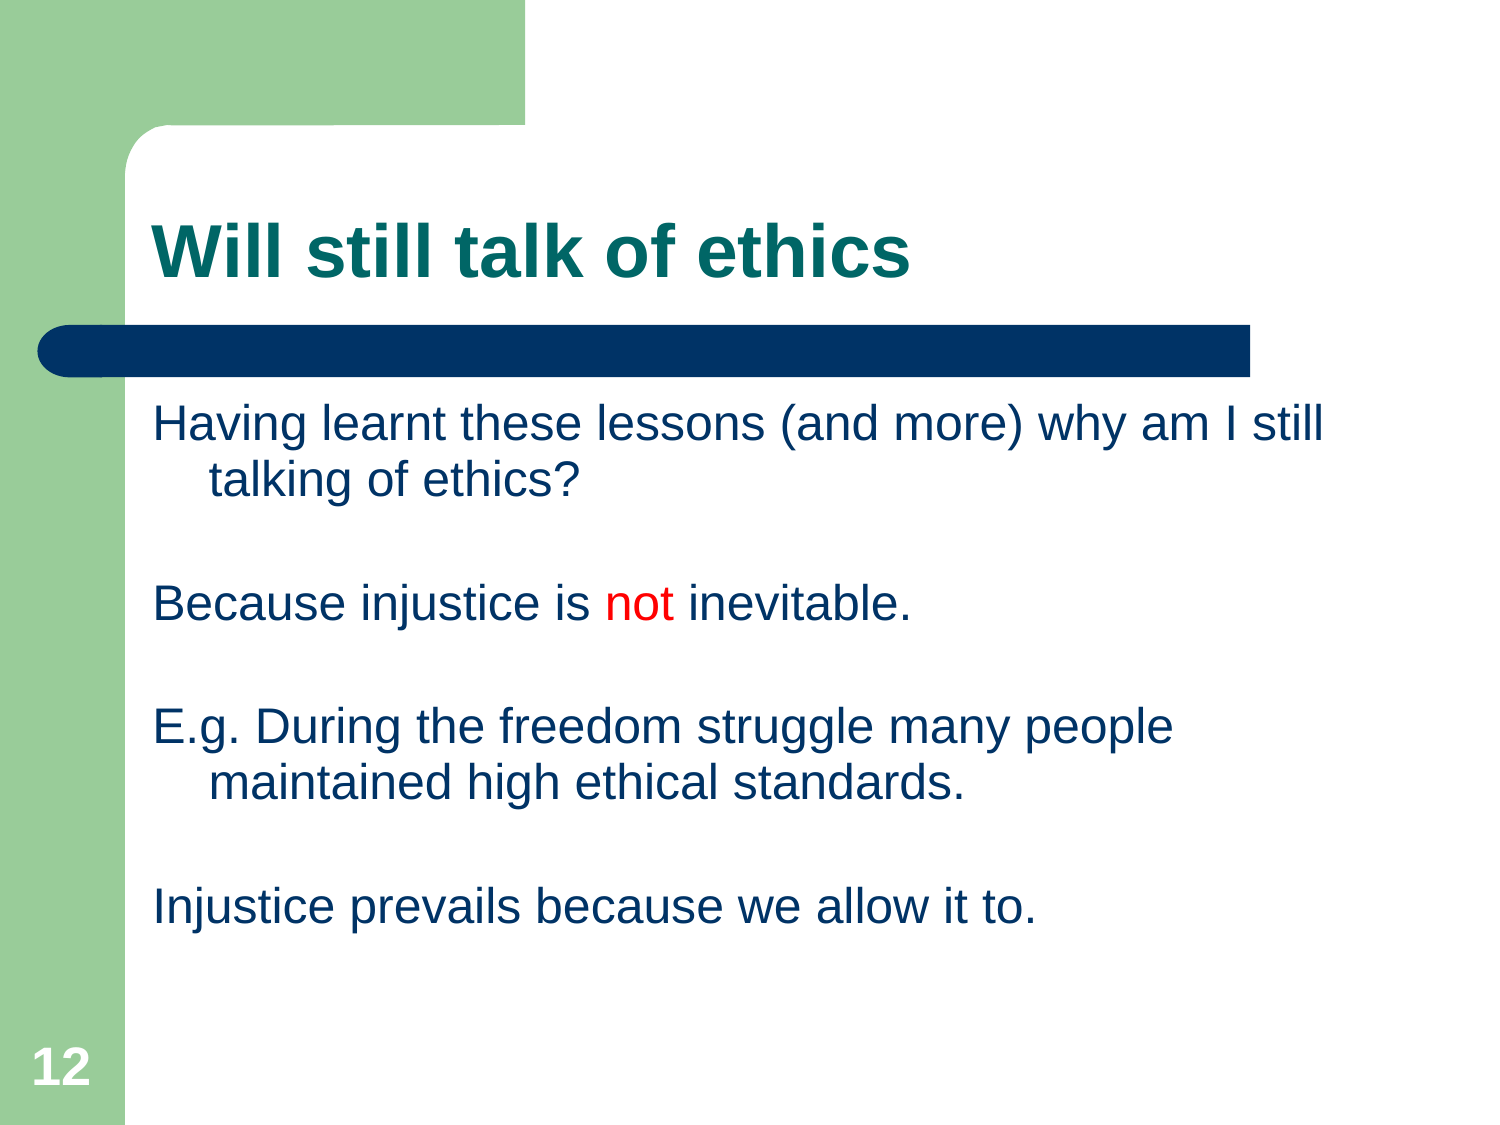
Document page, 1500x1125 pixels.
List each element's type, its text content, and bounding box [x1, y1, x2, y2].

title Will still talk of ethics [136, 136, 1414, 301]
list Having learnt these lessons (and more) why am I still talking of ethics? Because injustice is not inevitable. E.g. During the freedom struggle many people maintained high ethical standards. Injustice prevails because we allow it to. [137, 387, 1400, 999]
